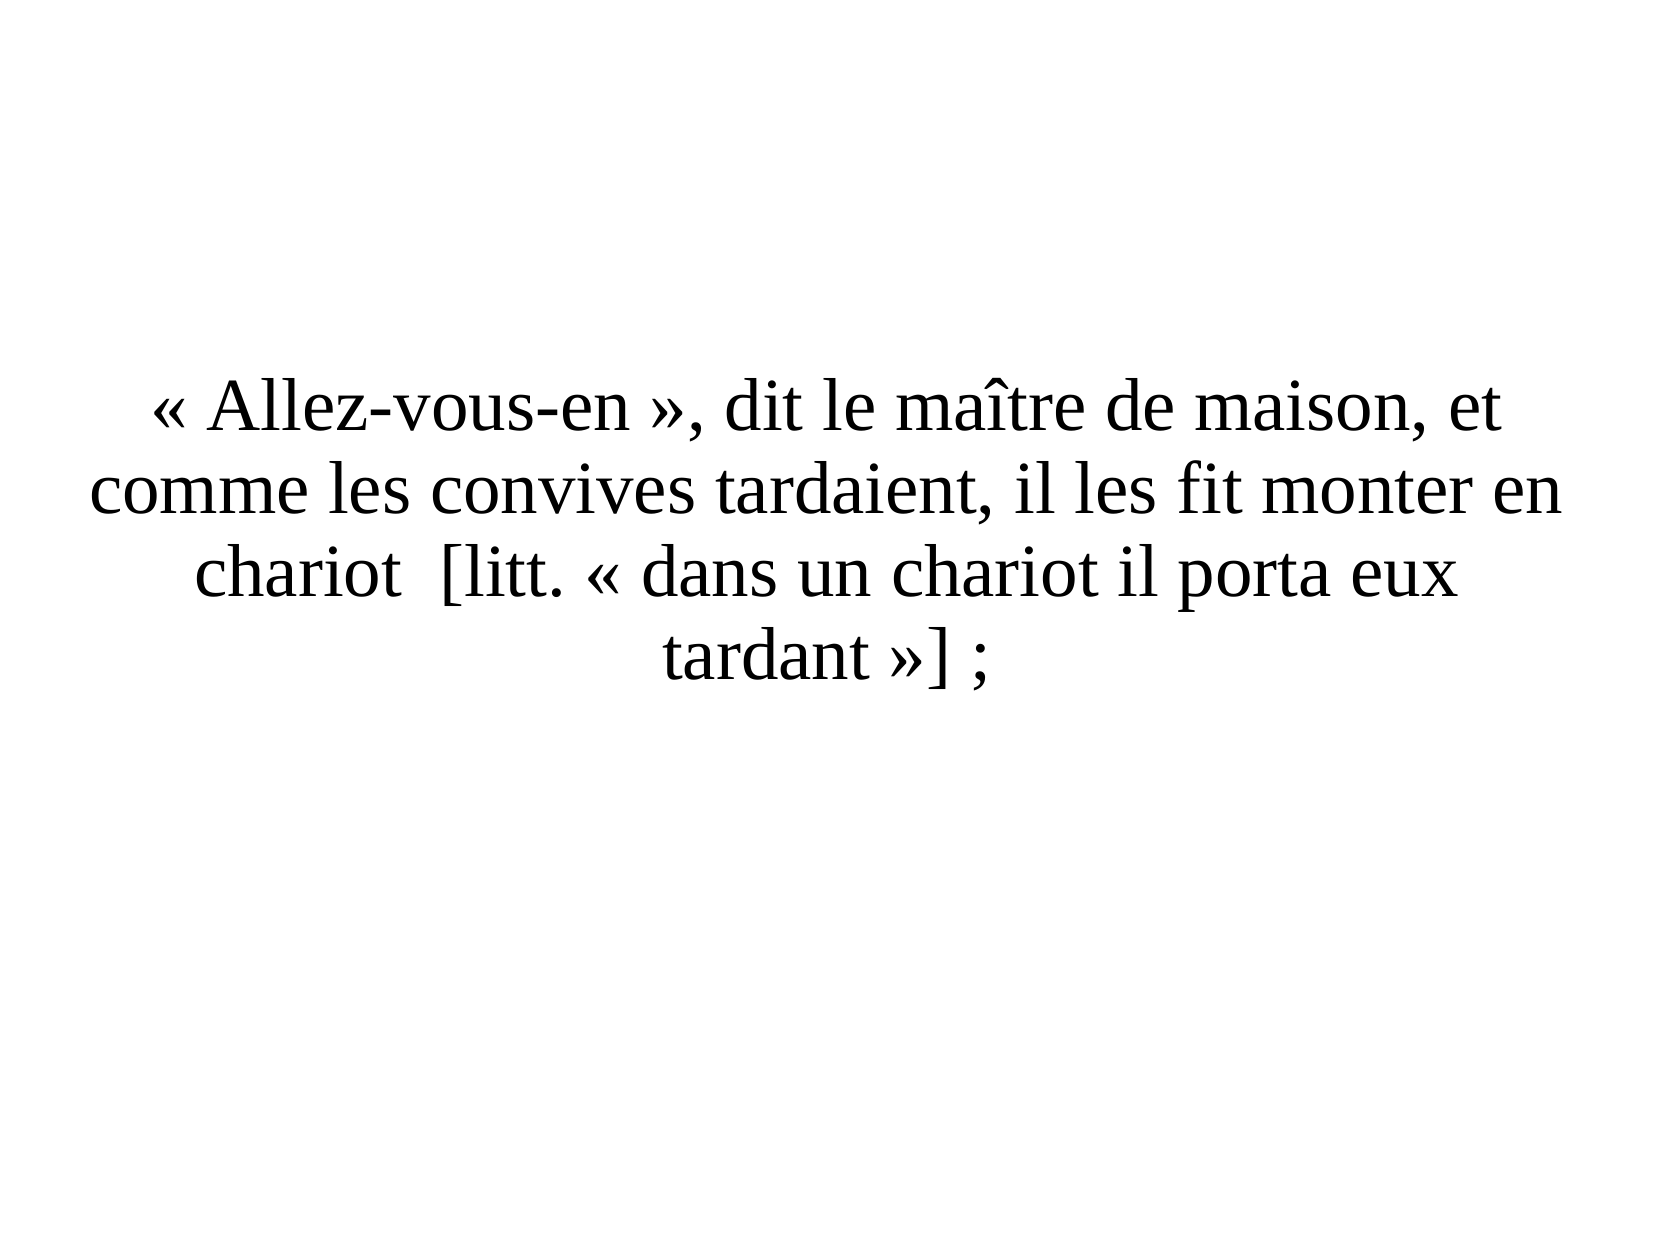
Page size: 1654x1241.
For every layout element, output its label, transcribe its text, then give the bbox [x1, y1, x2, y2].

subtitle « Allez-vous-en », dit le maître de maison, et comme les convives tardaient, il les fit monter en chariot [litt. « dans un chariot il porta eux tardant »] ; [82, 49, 1571, 1010]
